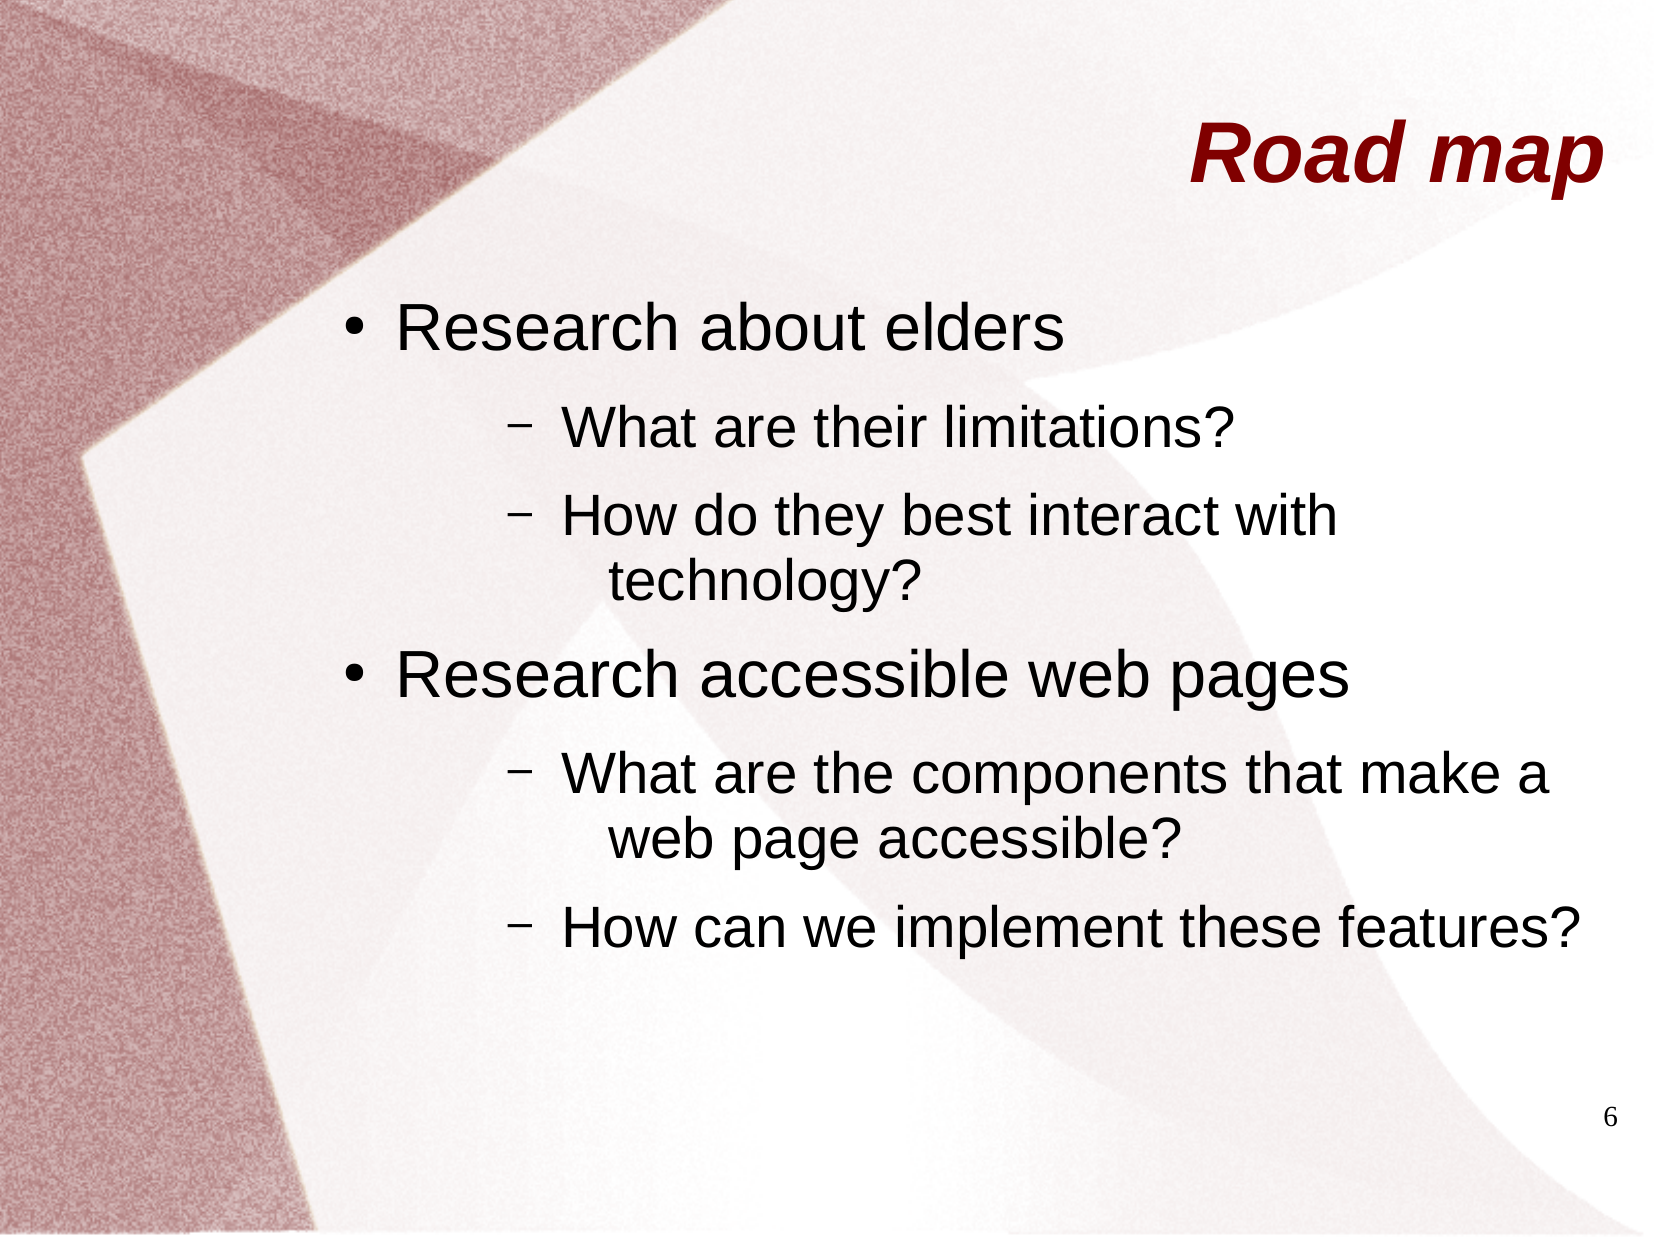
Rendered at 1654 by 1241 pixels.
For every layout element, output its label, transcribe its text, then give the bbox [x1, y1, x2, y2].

title Road map [596, 49, 1607, 257]
list Research about elders What are their limitations? How do they best interact with technology? Research accessible web pages What are the components that make a web page accessible? How can we implement these features? [324, 290, 1601, 1111]
picture [0, 0, 1654, 1241]
